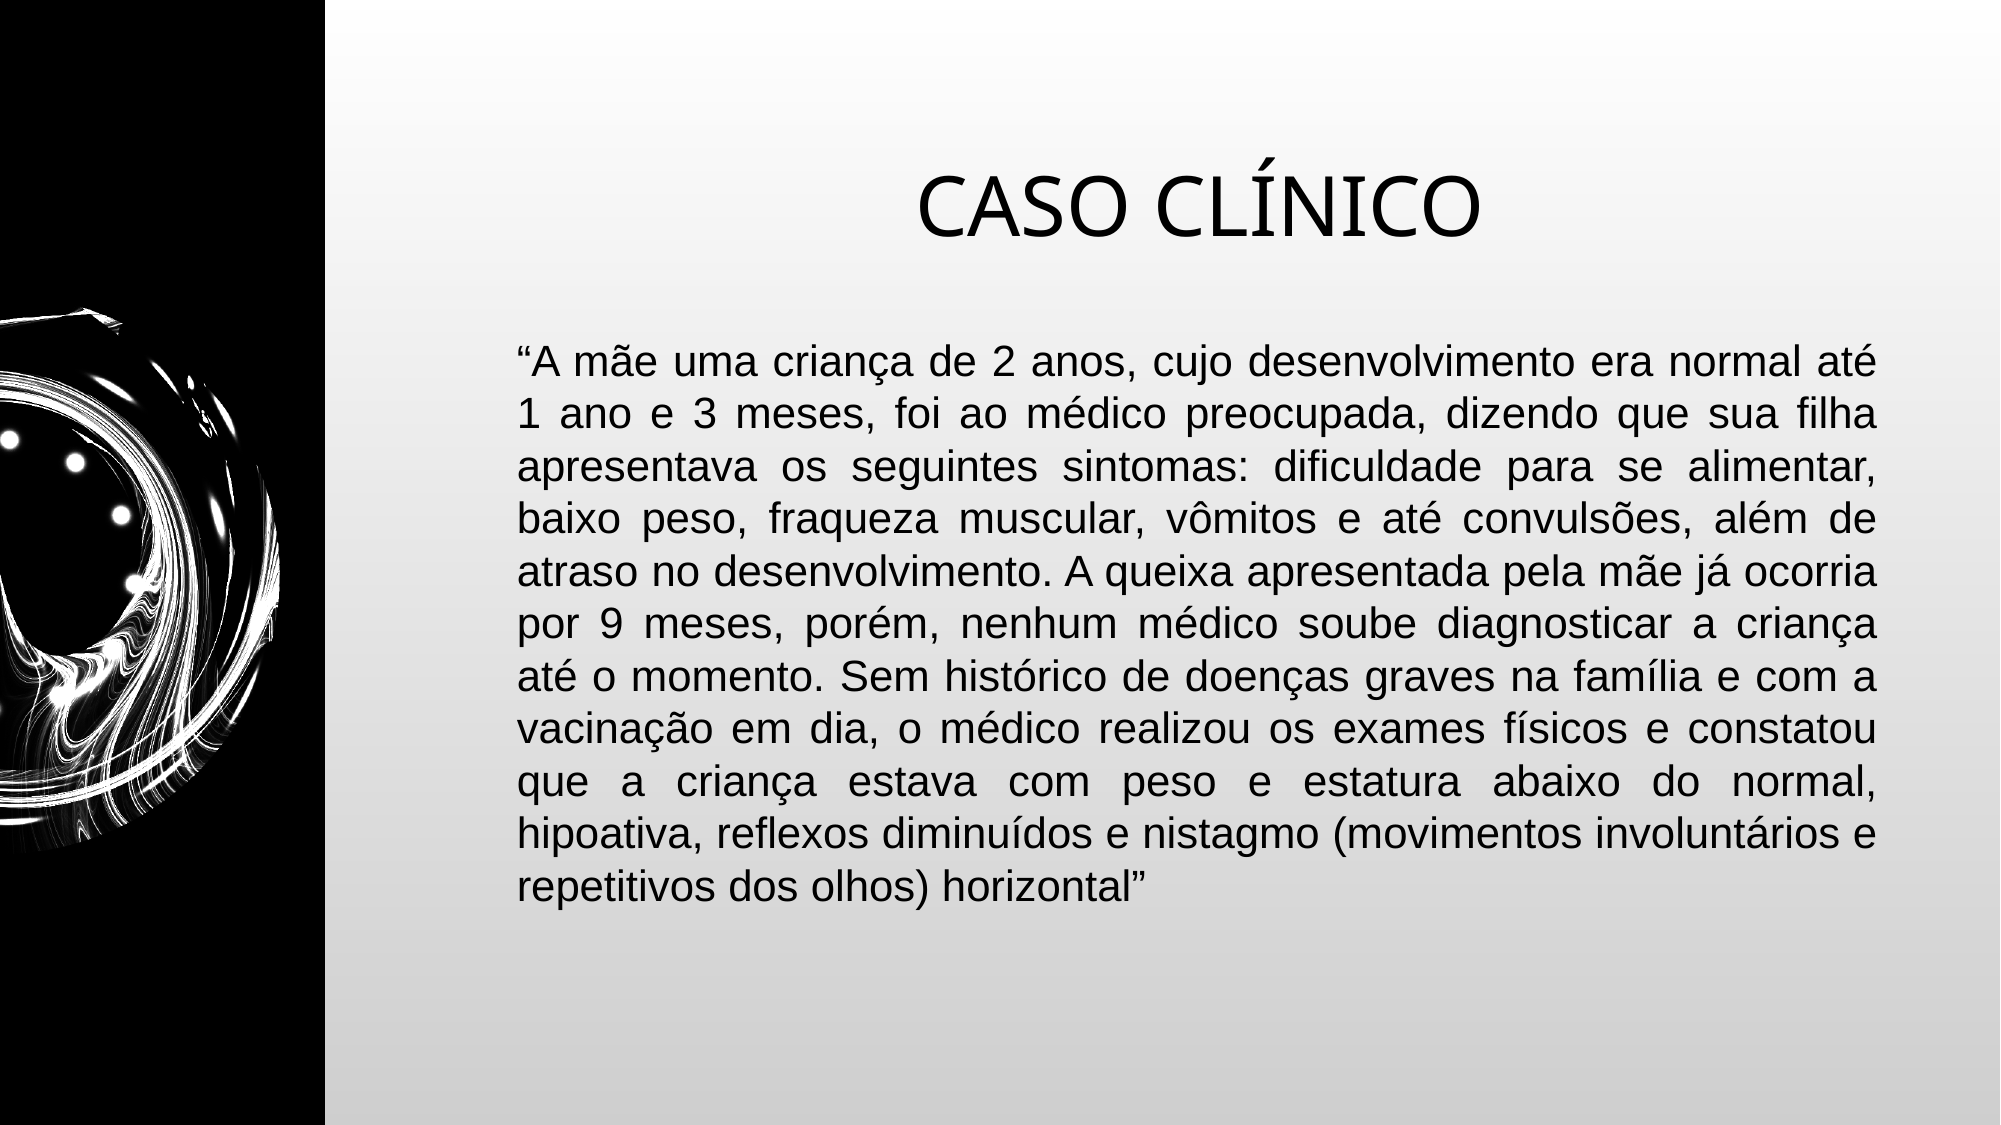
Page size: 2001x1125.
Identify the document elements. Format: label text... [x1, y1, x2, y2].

picture [0, 0, 325, 1125]
text_box [325, 0, 2000, 1125]
title CASO CLÍNICO [590, 88, 1810, 324]
list “A mãe uma criança de 2 anos, cujo desenvolvimento era normal até 1 ano e 3 meses, foi ao médico preocupada, dizendo que sua filha apresentava os seguintes sintomas: dificuldade para se alimentar, baixo peso, fraqueza muscular, vômitos e até convulsões, além de atraso no desenvolvimento. A queixa apresentada pela mãe já ocorria por 9 meses, porém, nenhum médico soube diagnosticar a criança até o momento. Sem histórico de doenças graves na família e com a vacinação em dia, o médico realizou os exames físicos e constatou que a criança estava com peso e estatura abaixo do normal, hipoativa, reflexos diminuídos e nistagmo (movimentos involuntários e repetitivos dos olhos) horizontal” [501, 324, 1894, 1021]
